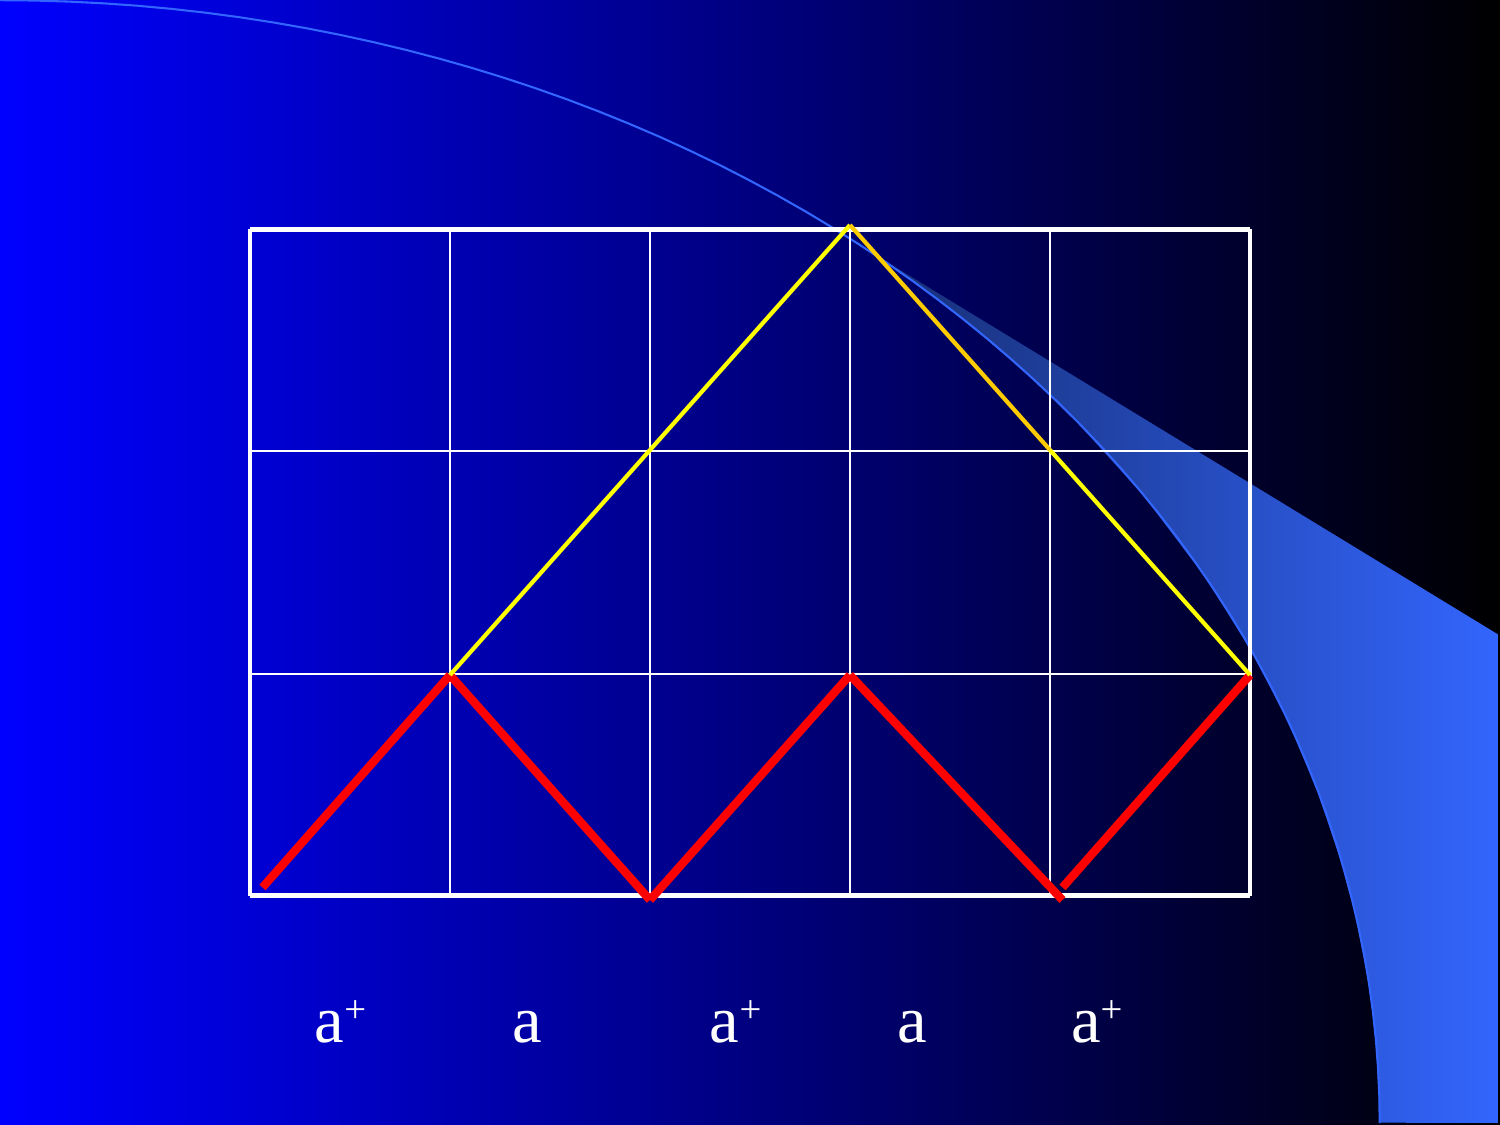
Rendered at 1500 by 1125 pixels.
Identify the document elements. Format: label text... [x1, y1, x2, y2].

text_box a+ a a+ a a+ [249, 974, 1276, 1065]
